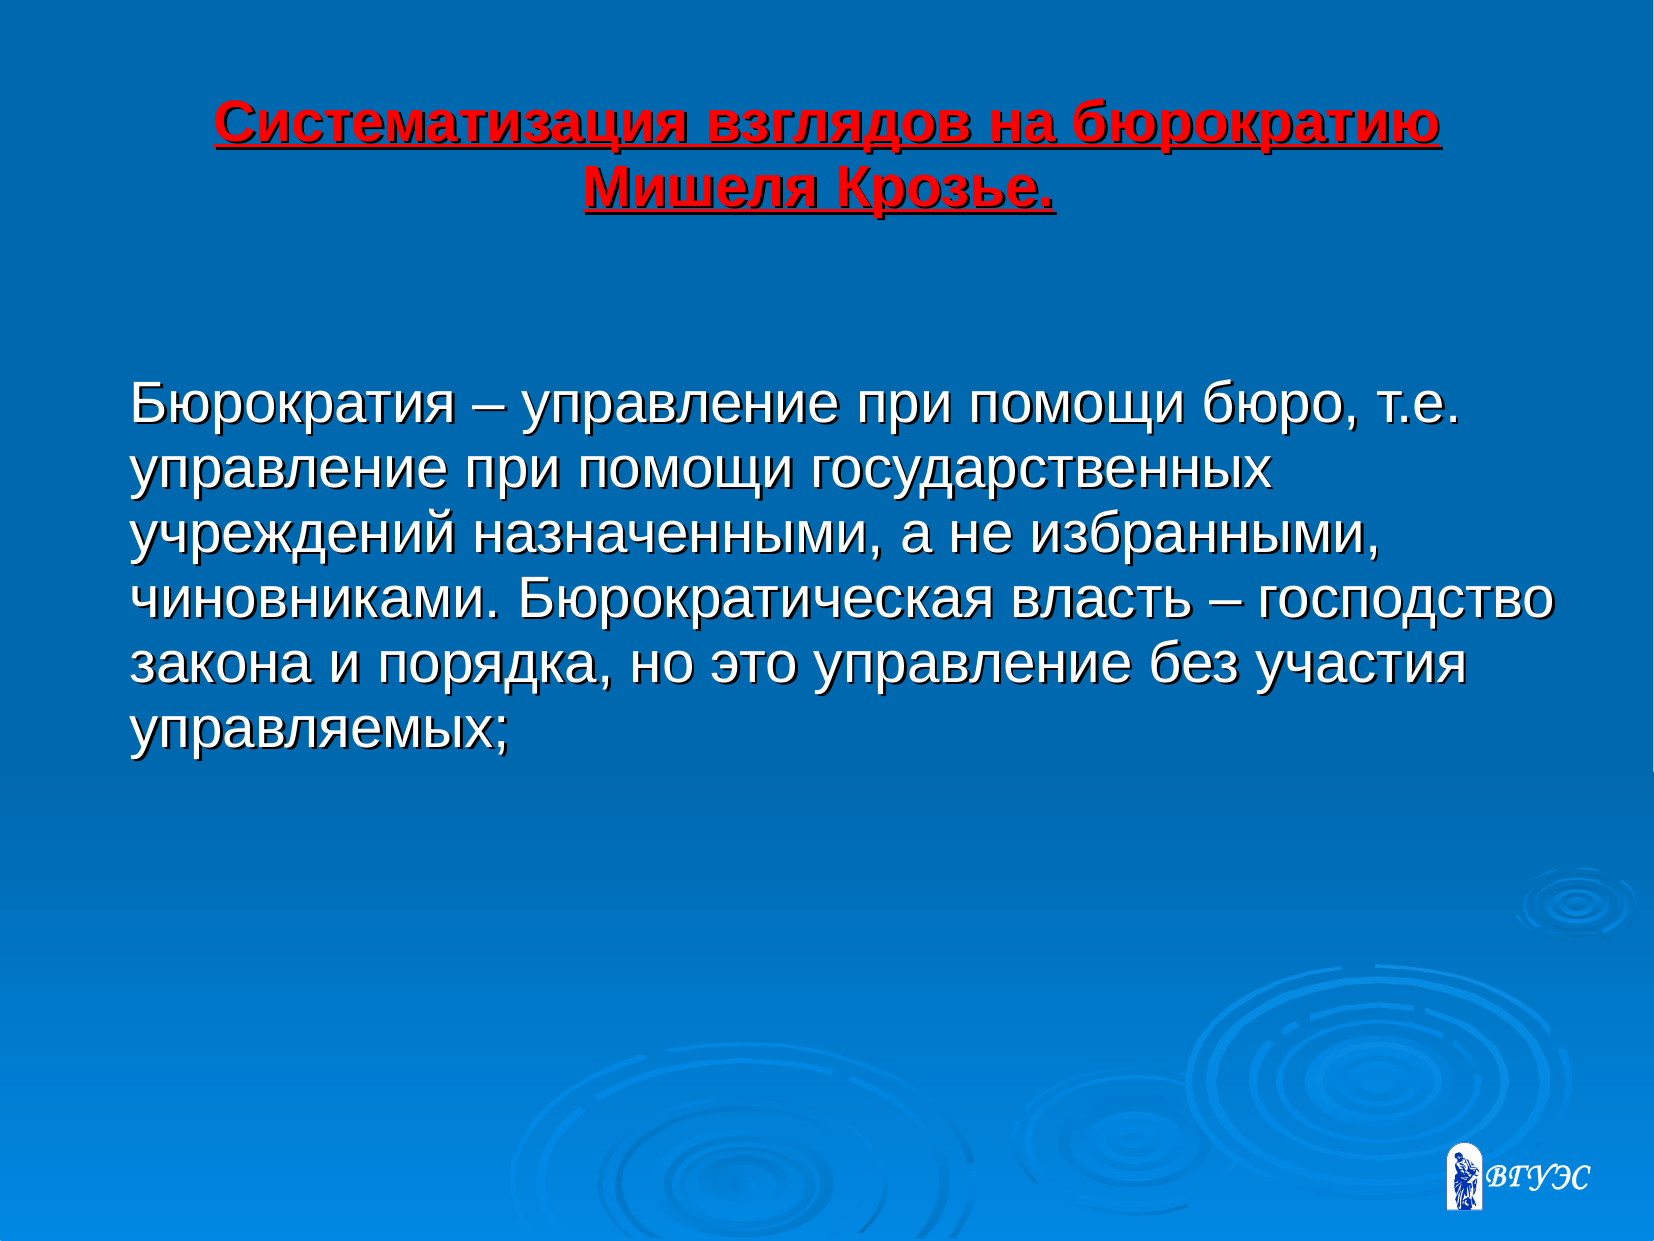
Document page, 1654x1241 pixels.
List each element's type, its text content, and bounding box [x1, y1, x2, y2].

picture [1446, 1142, 1592, 1211]
title Систематизация взглядов на бюрократию Мишеля Крозье. [82, 50, 1571, 206]
list Бюрократия – управление при помощи бюро, т.е. управление при помощи государственных учреждений назначенными, а не избранными, чиновниками. Бюрократическая власть – господство закона и порядка, но это управление без участия управляемых; [59, 206, 1571, 1211]
